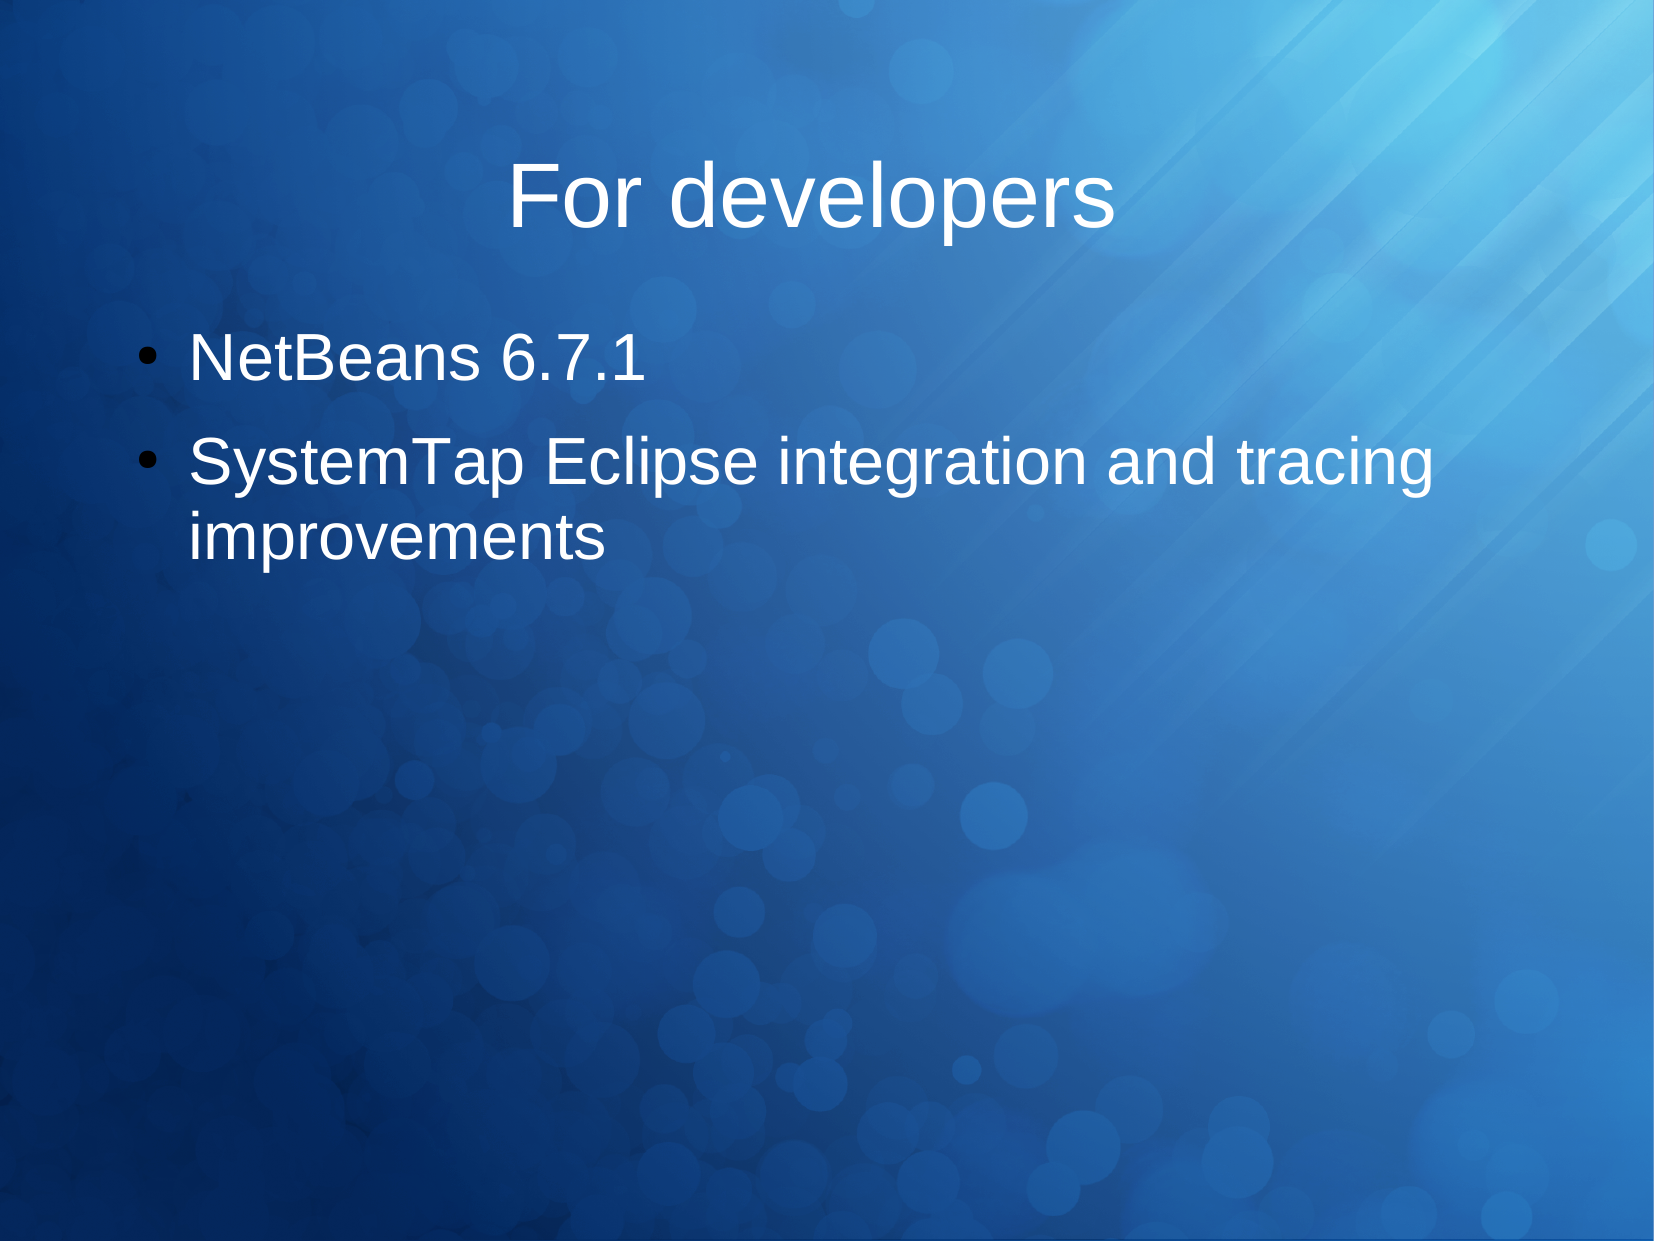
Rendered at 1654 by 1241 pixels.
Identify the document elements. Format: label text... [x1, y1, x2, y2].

list NetBeans 6.7.1 SystemTap Eclipse integration and tracing improvements [118, 319, 1571, 931]
picture [0, 0, 1654, 1241]
title For developers [118, 119, 1506, 273]
